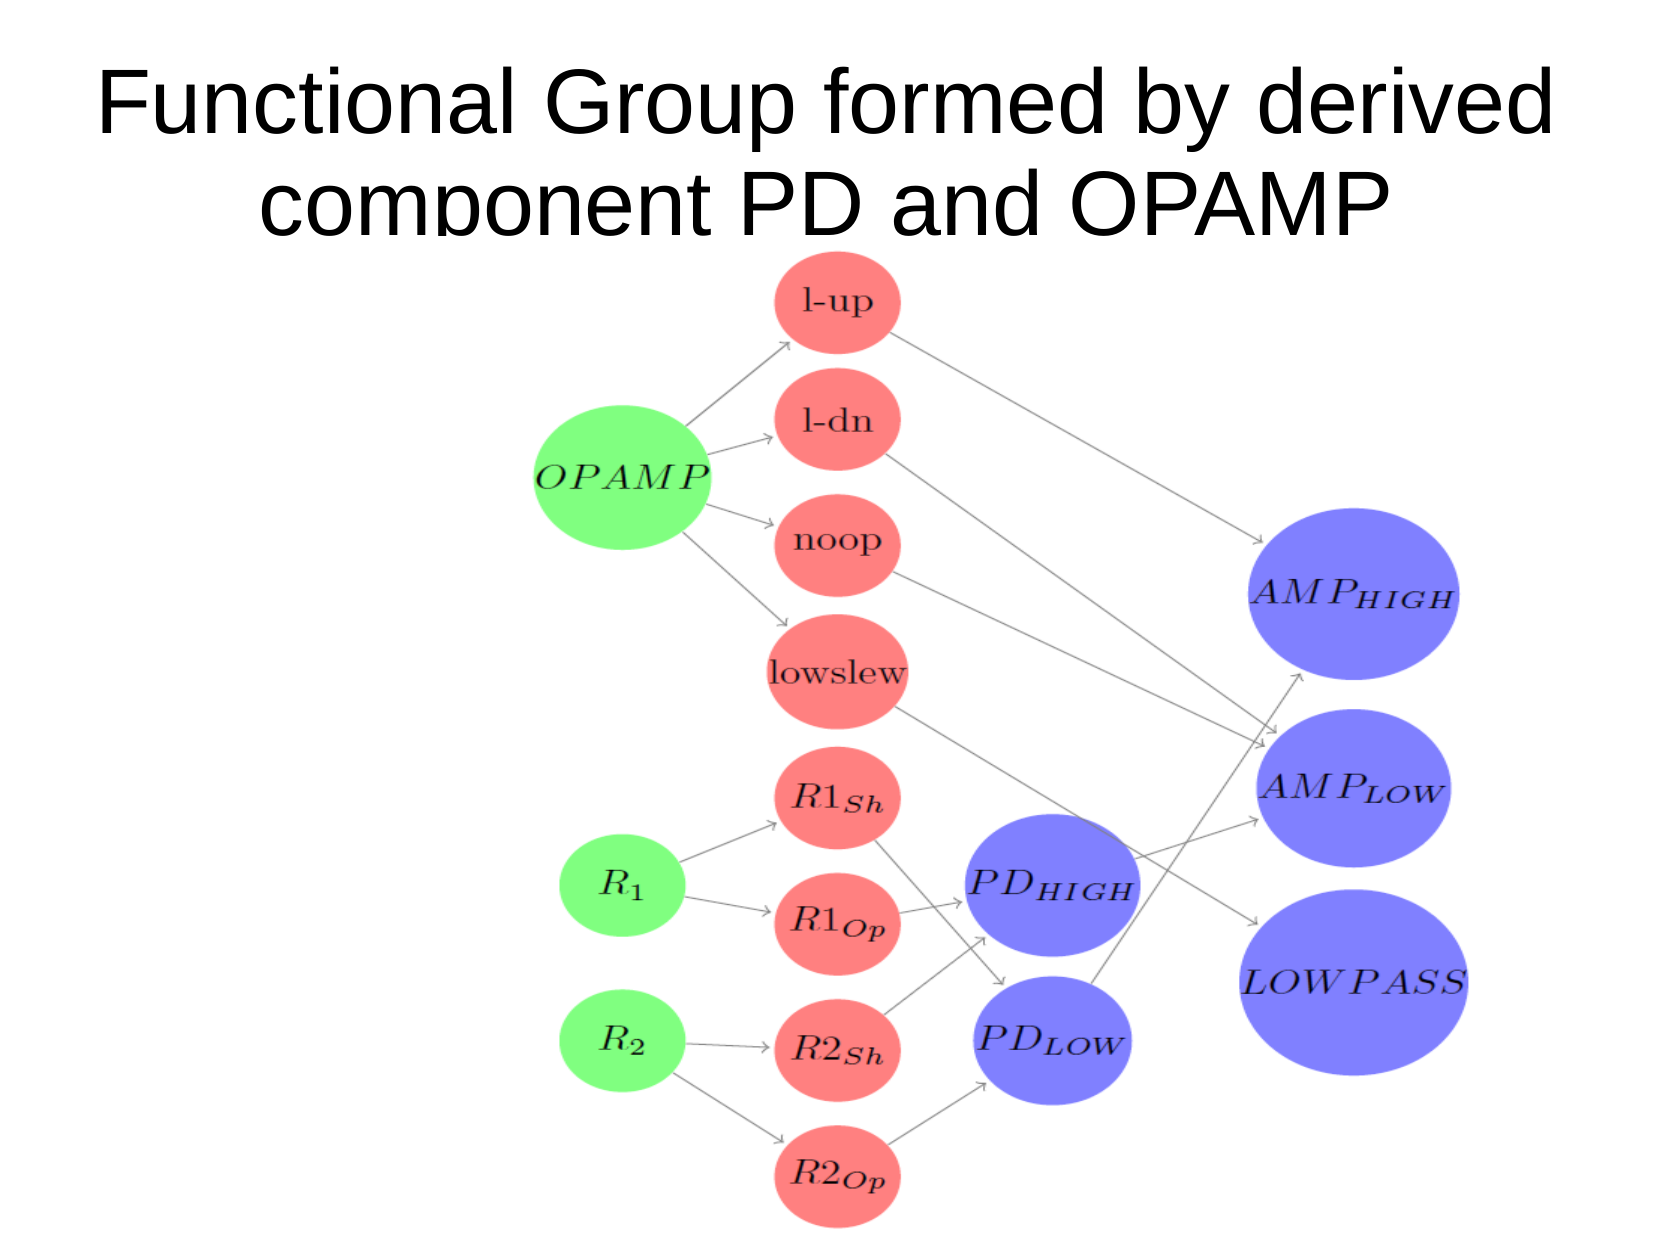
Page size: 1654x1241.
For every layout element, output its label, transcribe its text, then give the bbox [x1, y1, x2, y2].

picture [413, 236, 1536, 1241]
title Functional Group formed by derived component PD and OPAMP [82, 49, 1571, 257]
